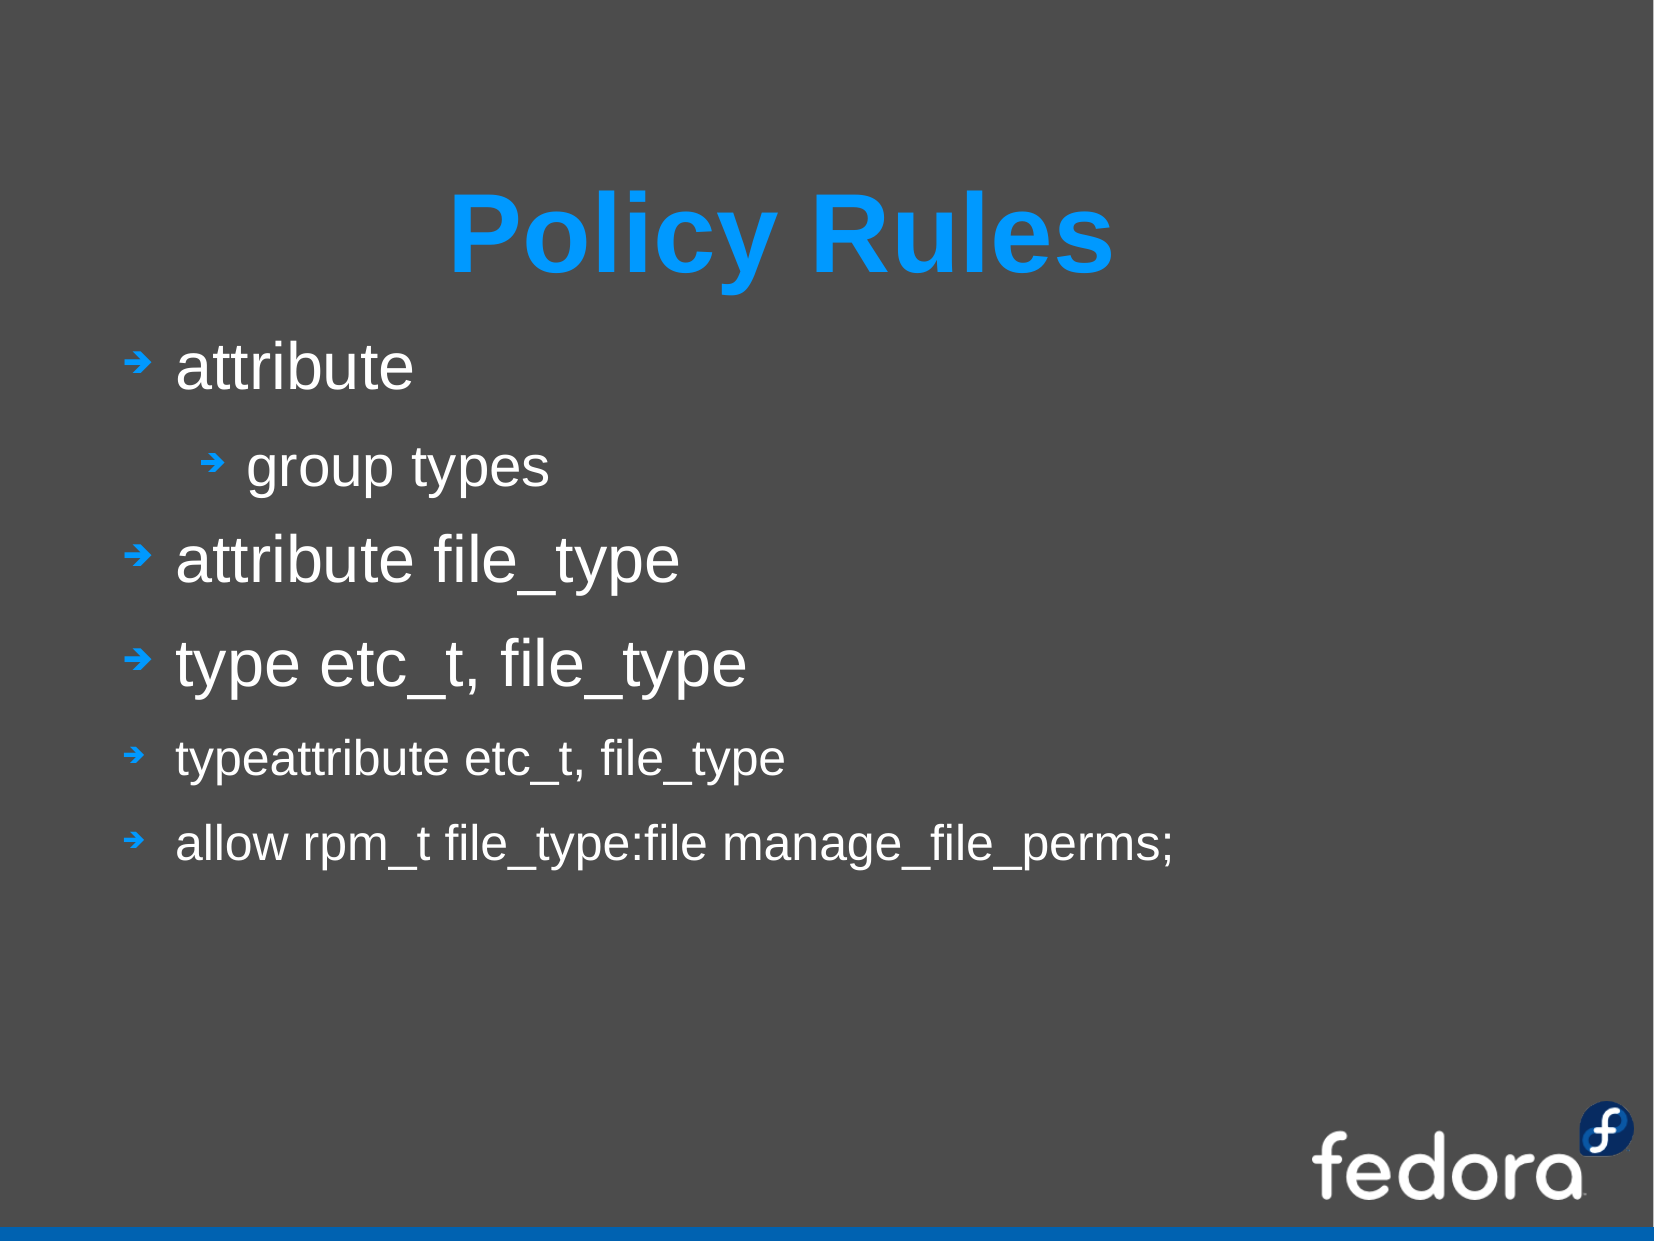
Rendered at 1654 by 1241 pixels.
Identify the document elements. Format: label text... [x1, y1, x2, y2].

list attribute group types attribute file_type type etc_t, file_type typeattribute etc_t, file_type allow rpm_t file_type:file manage_file_perms; [104, 329, 1510, 1062]
picture [1312, 1101, 1634, 1200]
title Policy Rules [79, 159, 1485, 308]
